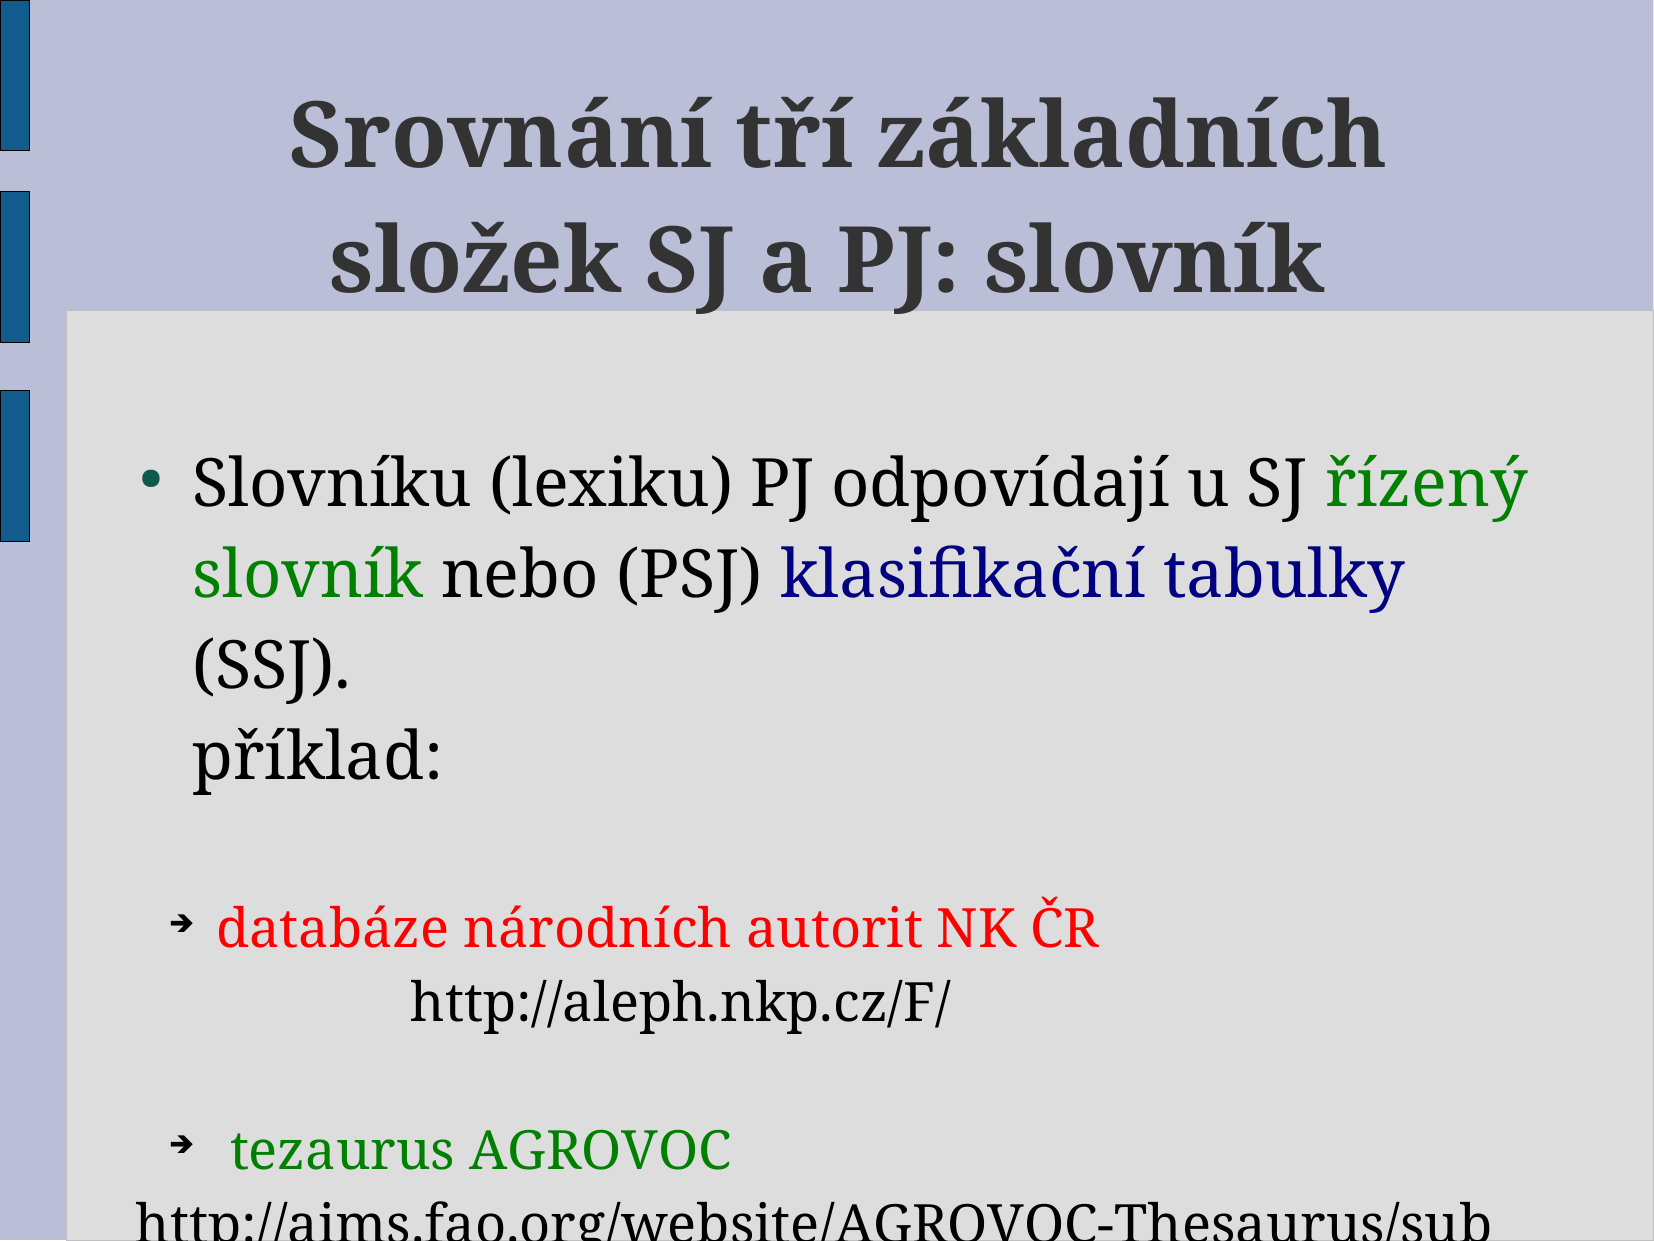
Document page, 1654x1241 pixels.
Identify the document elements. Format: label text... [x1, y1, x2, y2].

list Slovníku (lexiku) PJ odpovídají u SJ řízený slovník nebo (PSJ) klasifikační tabulky (SSJ). příklad: databáze národních autorit NK ČR http://aleph.nkp.cz/F/ tezaurus AGROVOC http://aims.fao.org/website/AGROVOC-Thesaurus/sub soubor MDT MRF online http://aip.nkp.cz/mdt/ [121, 344, 1534, 1241]
title Srovnání tří základních složek SJ a PJ: slovník [121, 90, 1534, 299]
